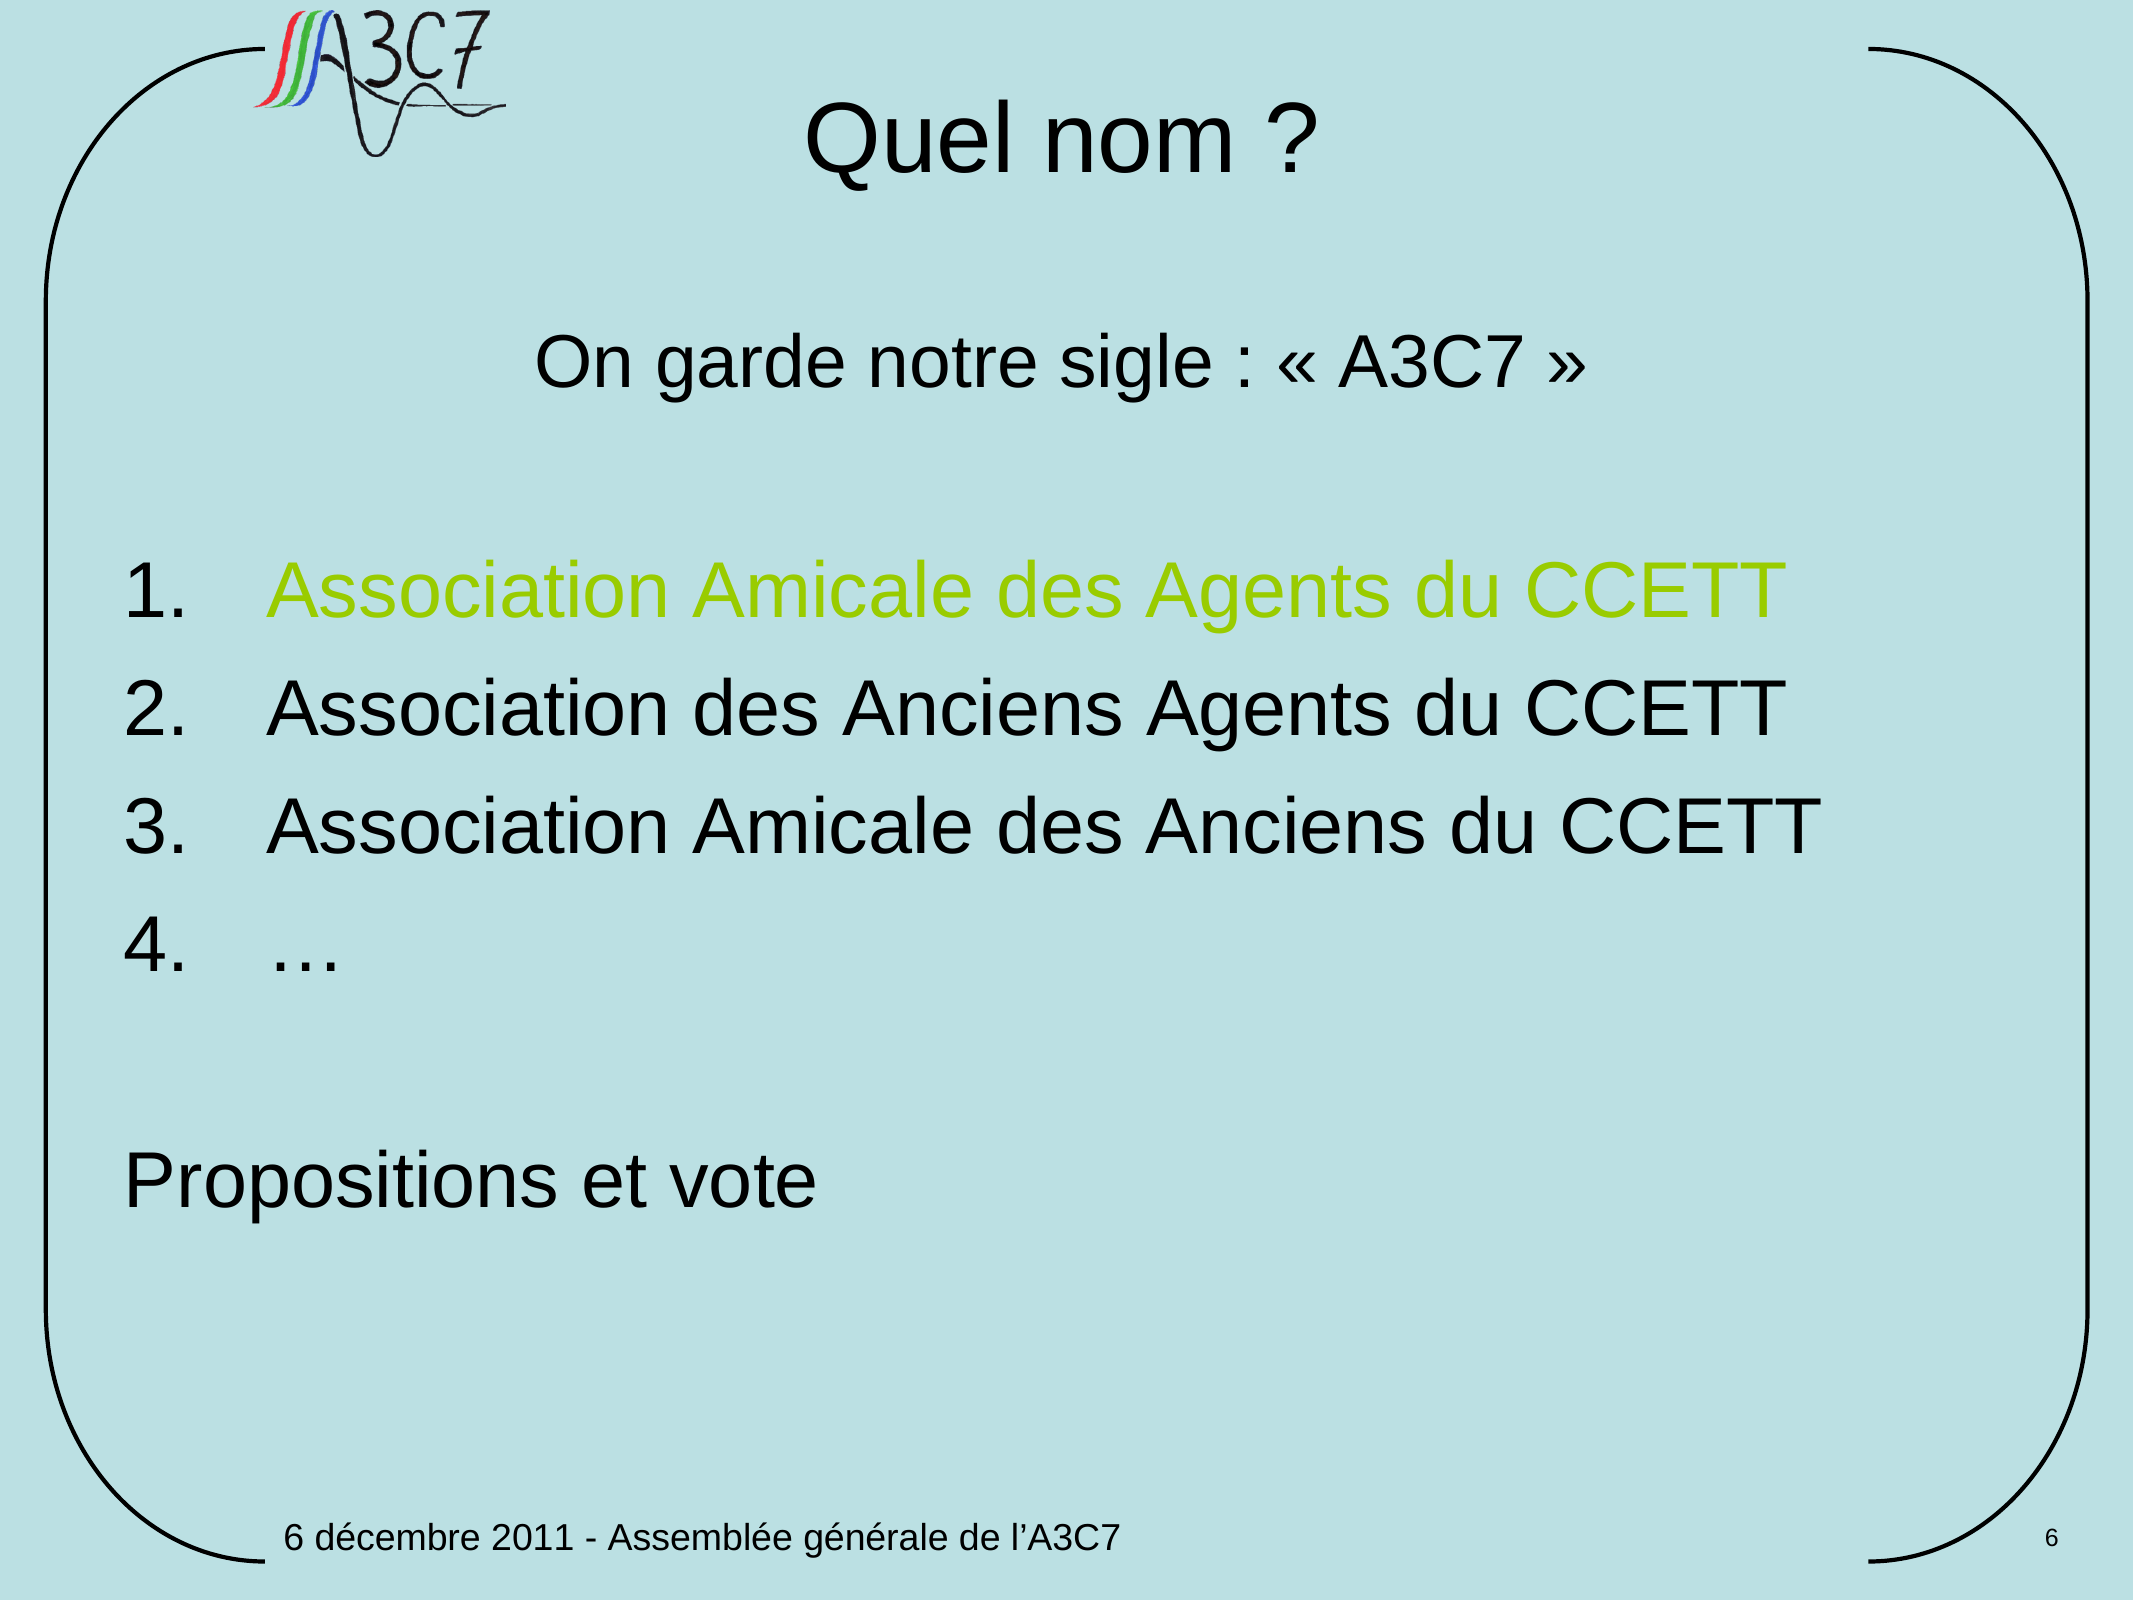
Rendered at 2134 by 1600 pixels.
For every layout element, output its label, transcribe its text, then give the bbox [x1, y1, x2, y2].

picture [253, 10, 506, 64]
list On garde notre sigle : « A3C7 » Association Amicale des Agents du CCETT Association des Anciens Agents du CCETT Association Amicale des Anciens du CCETT … Propositions et vote [106, 304, 2028, 1476]
text_box 6 décembre 2011 - Assemblée générale de l’A3C7 [274, 1512, 1131, 1558]
title Quel nom ? [106, 64, 2028, 304]
